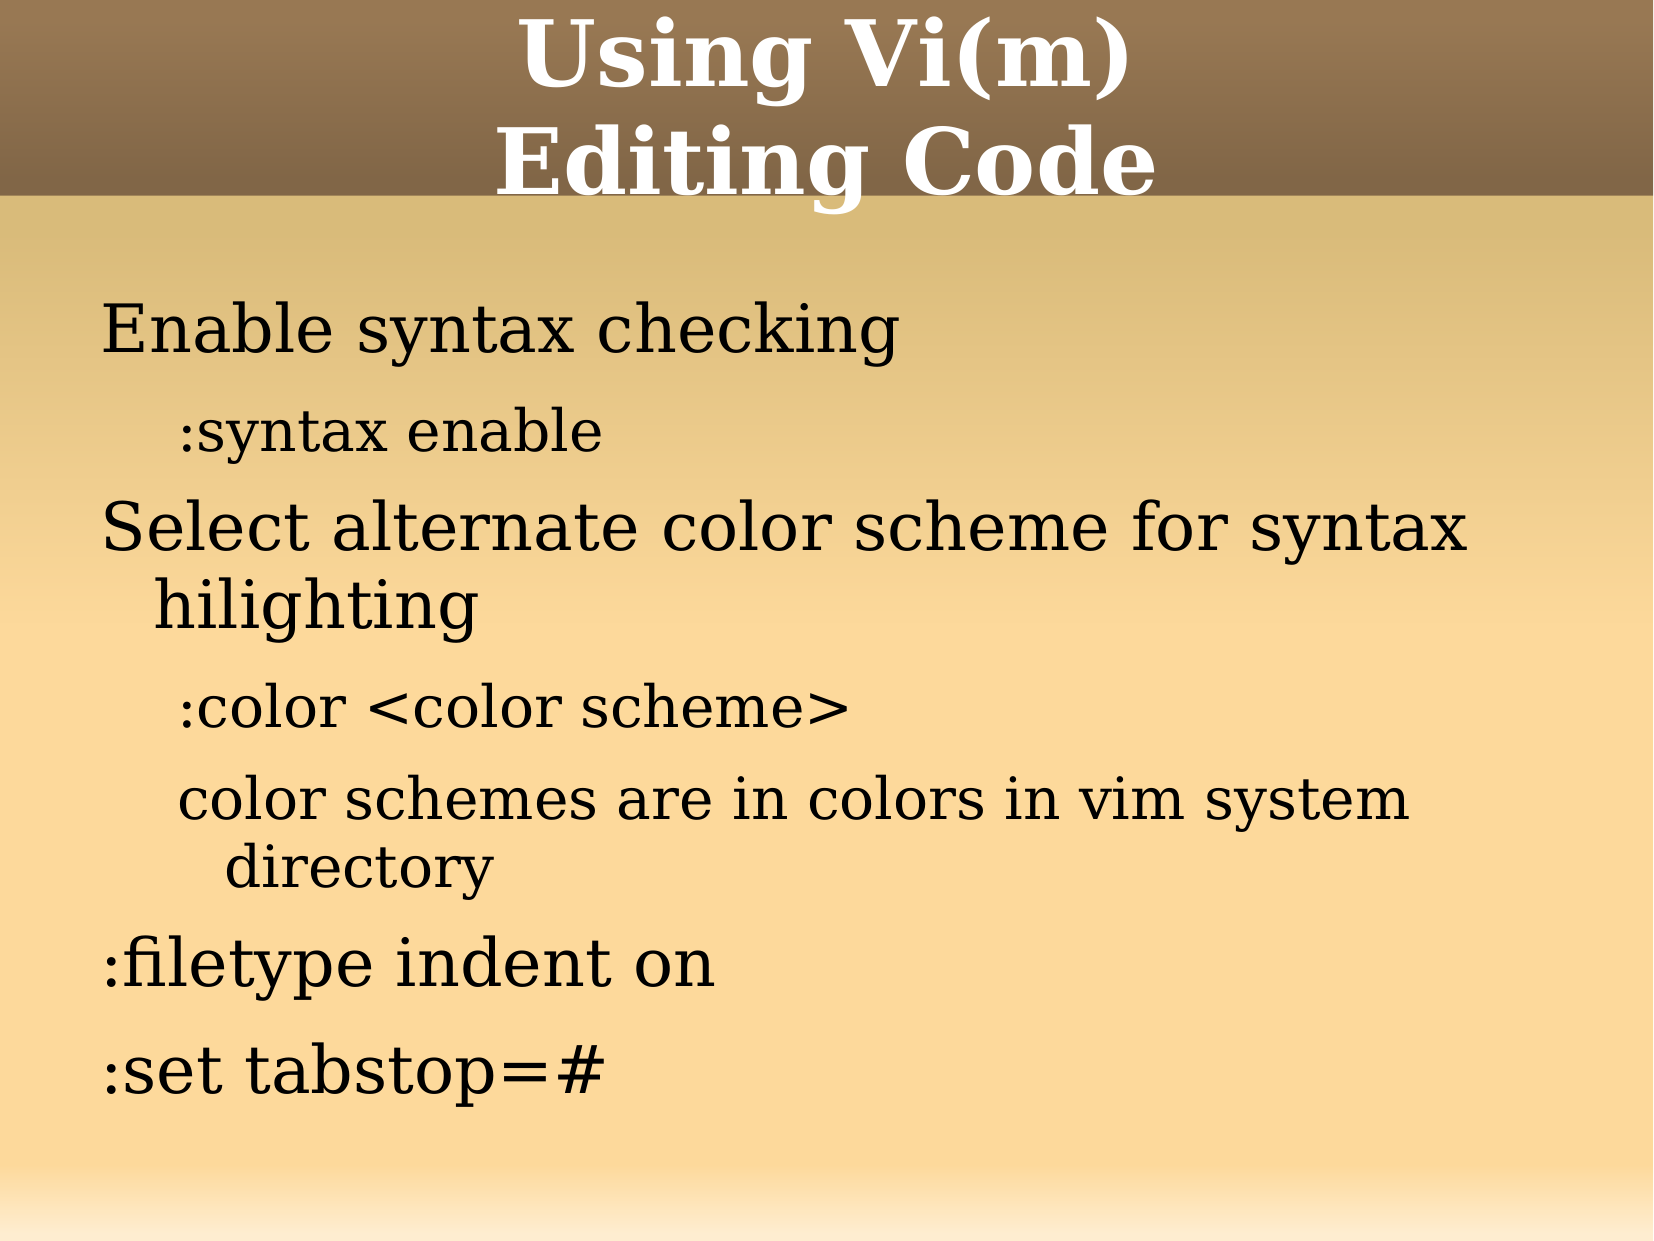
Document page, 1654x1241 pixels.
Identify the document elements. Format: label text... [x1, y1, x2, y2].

list Enable syntax checking :syntax enable Select alternate color scheme for syntax hilighting :color <color scheme> color schemes are in colors in vim system directory :filetype indent on :set tabstop=# [82, 290, 1571, 1110]
picture [0, 0, 1654, 1241]
title Using Vi(m) Editing Code [82, 0, 1571, 217]
